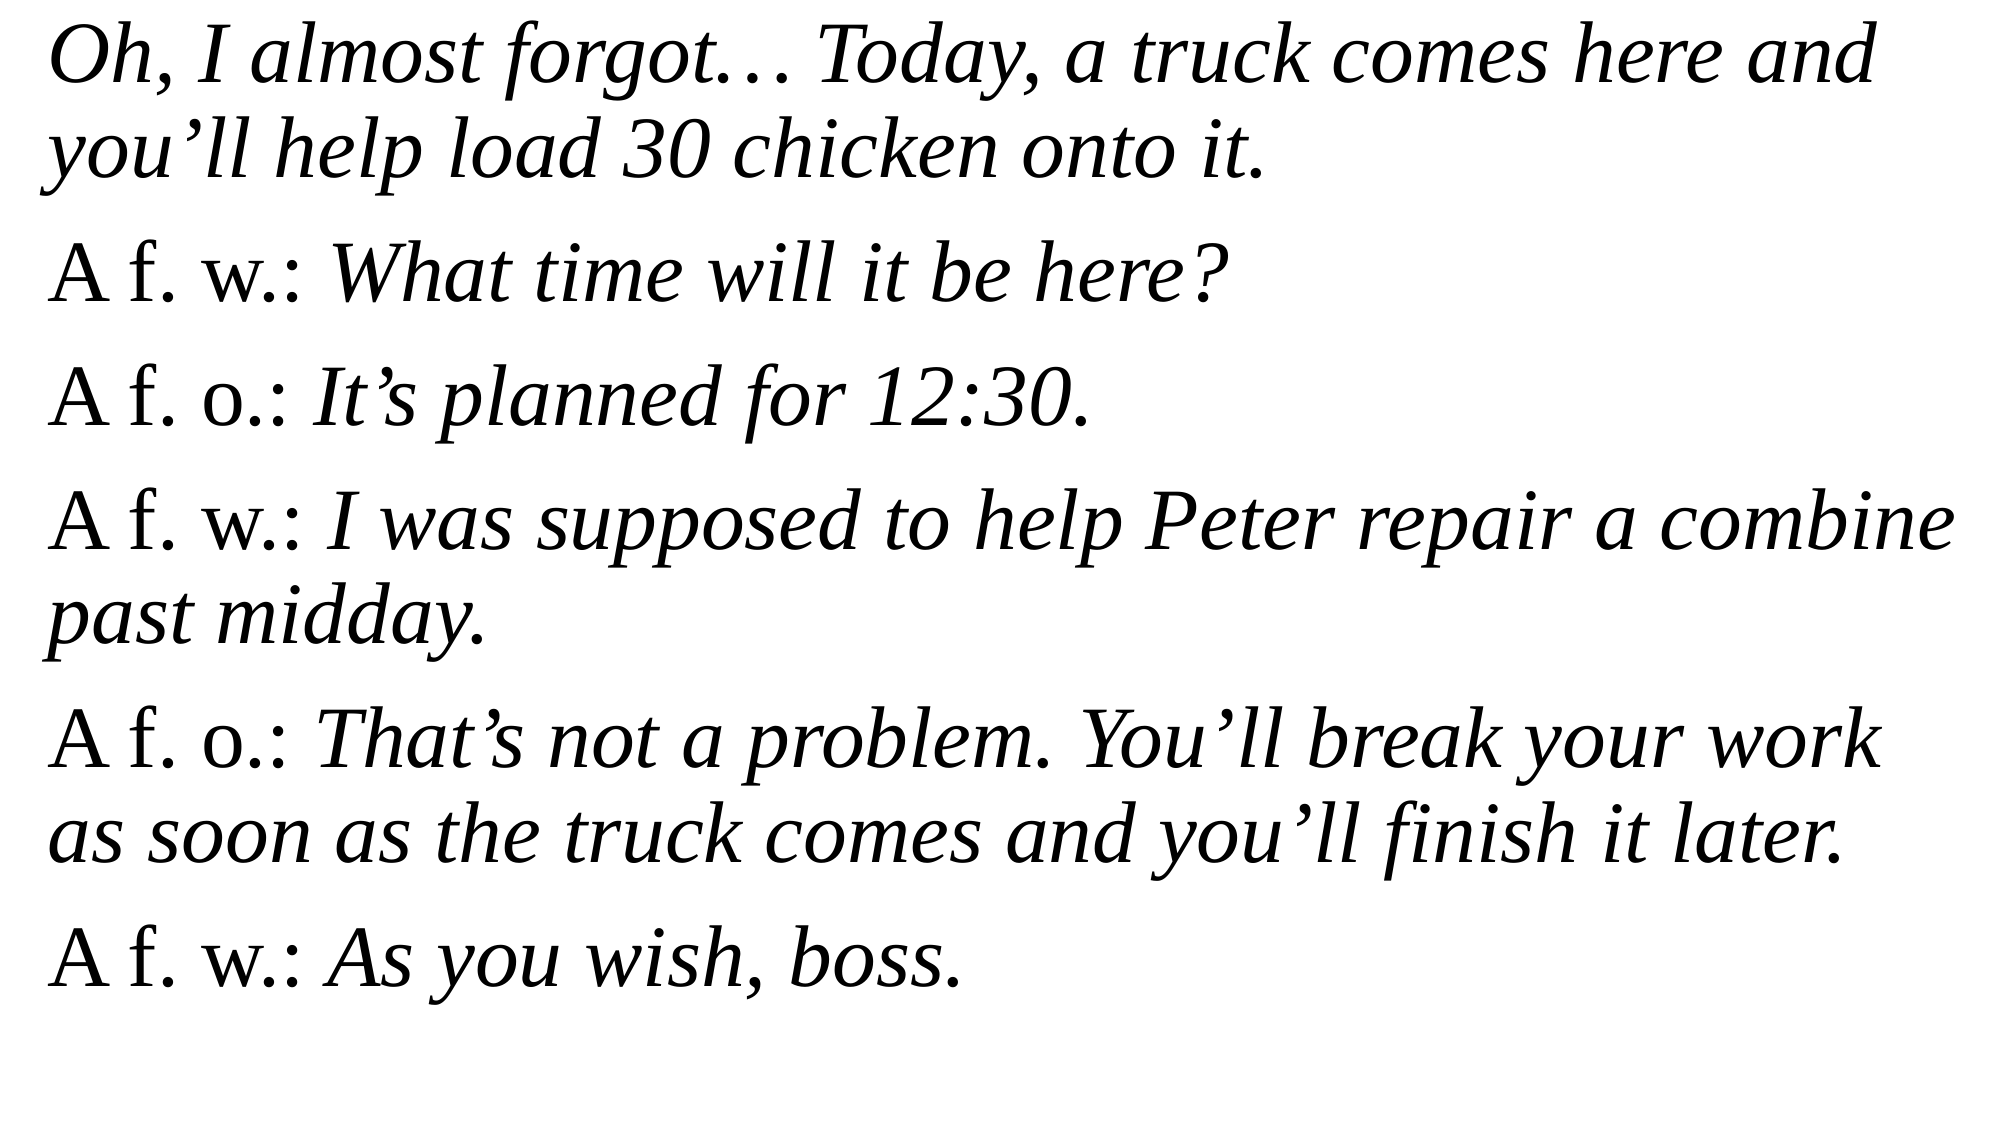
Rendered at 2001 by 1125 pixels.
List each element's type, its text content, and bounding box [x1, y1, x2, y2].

list Oh, I almost forgot… Today, a truck comes here and you’ll help load 30 chicken onto it. A f. w.: What time will it be here? A f. o.: It’s planned for 12:30. A f. w.: I was supposed to help Peter repair a combine past midday. A f. o.: That’s not a problem. You’ll break your work as soon as the truck comes and you’ll finish it later. A f. w.: As you wish, boss. [33, 0, 1981, 1125]
